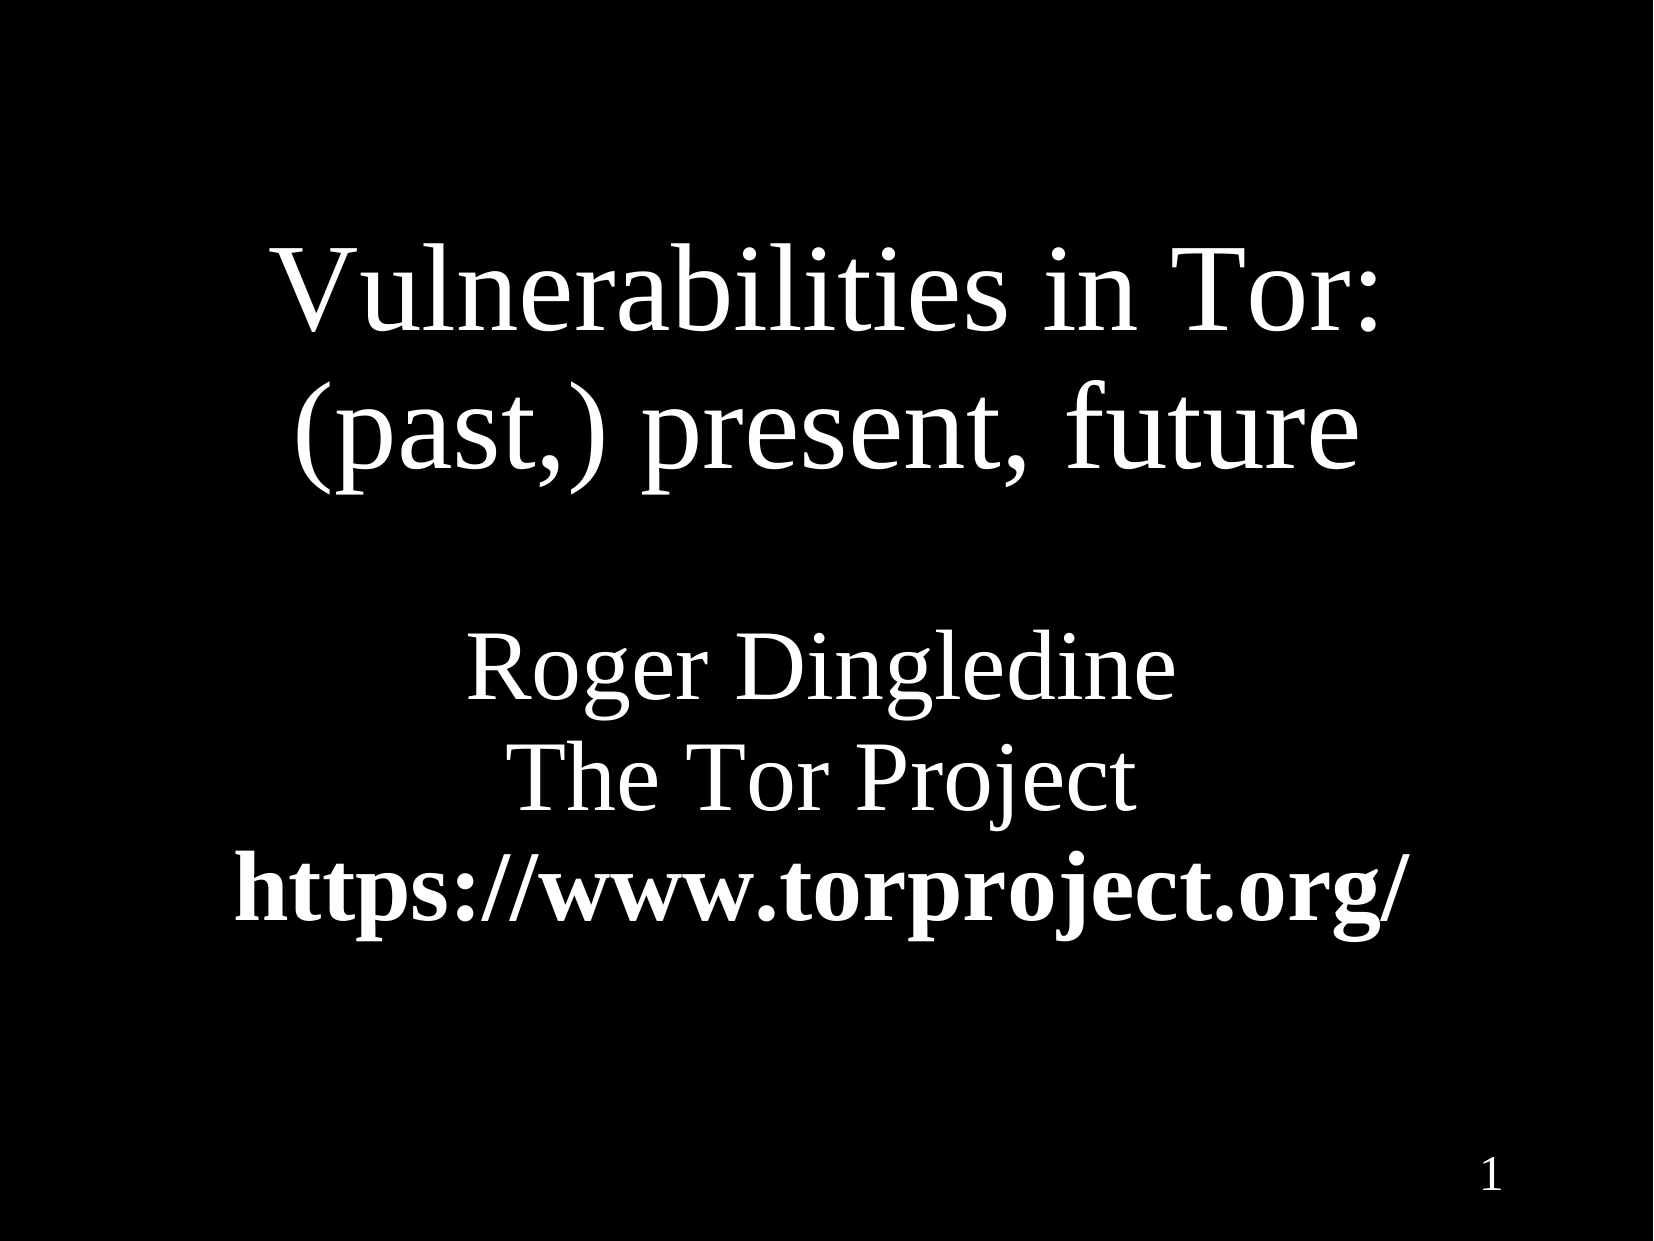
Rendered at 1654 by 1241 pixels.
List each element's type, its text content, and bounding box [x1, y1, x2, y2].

title Vulnerabilities in Tor: (past,) present, future [90, 12, 1565, 703]
subtitle Roger Dingledine The Tor Project https://www.torproject.org/ [116, 311, 1528, 1106]
